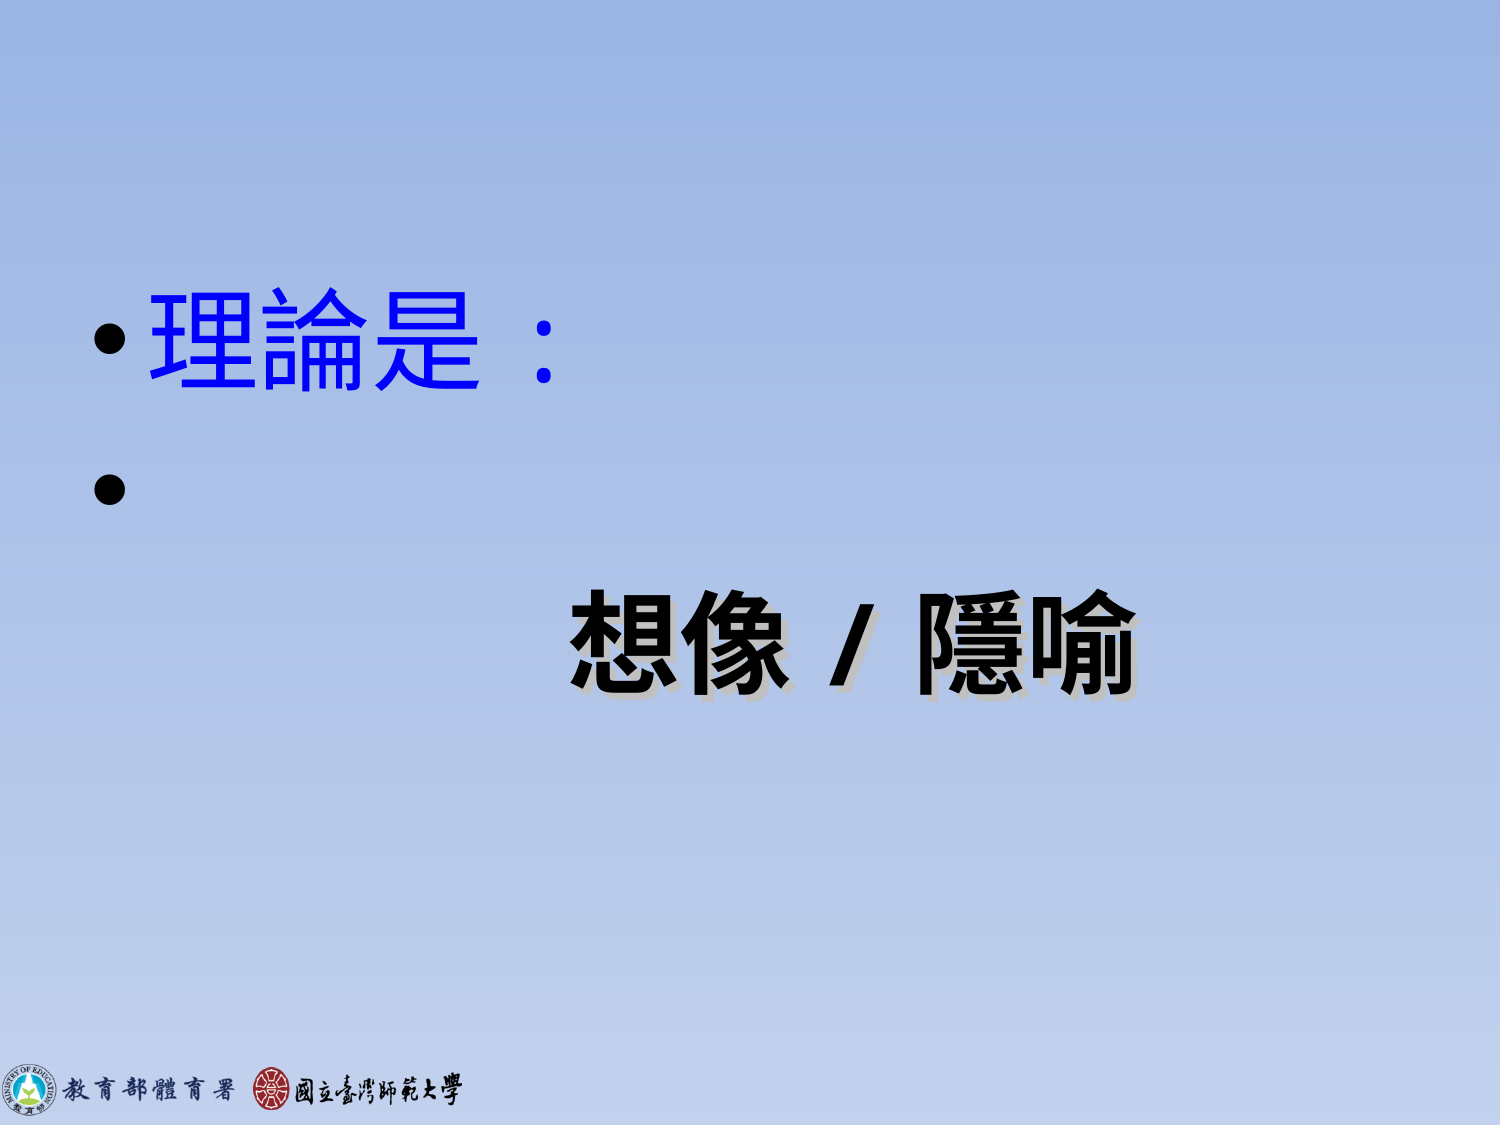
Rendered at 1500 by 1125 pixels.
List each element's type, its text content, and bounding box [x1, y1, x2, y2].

list 理論是: 想像/隱喻 [75, 262, 1426, 1005]
